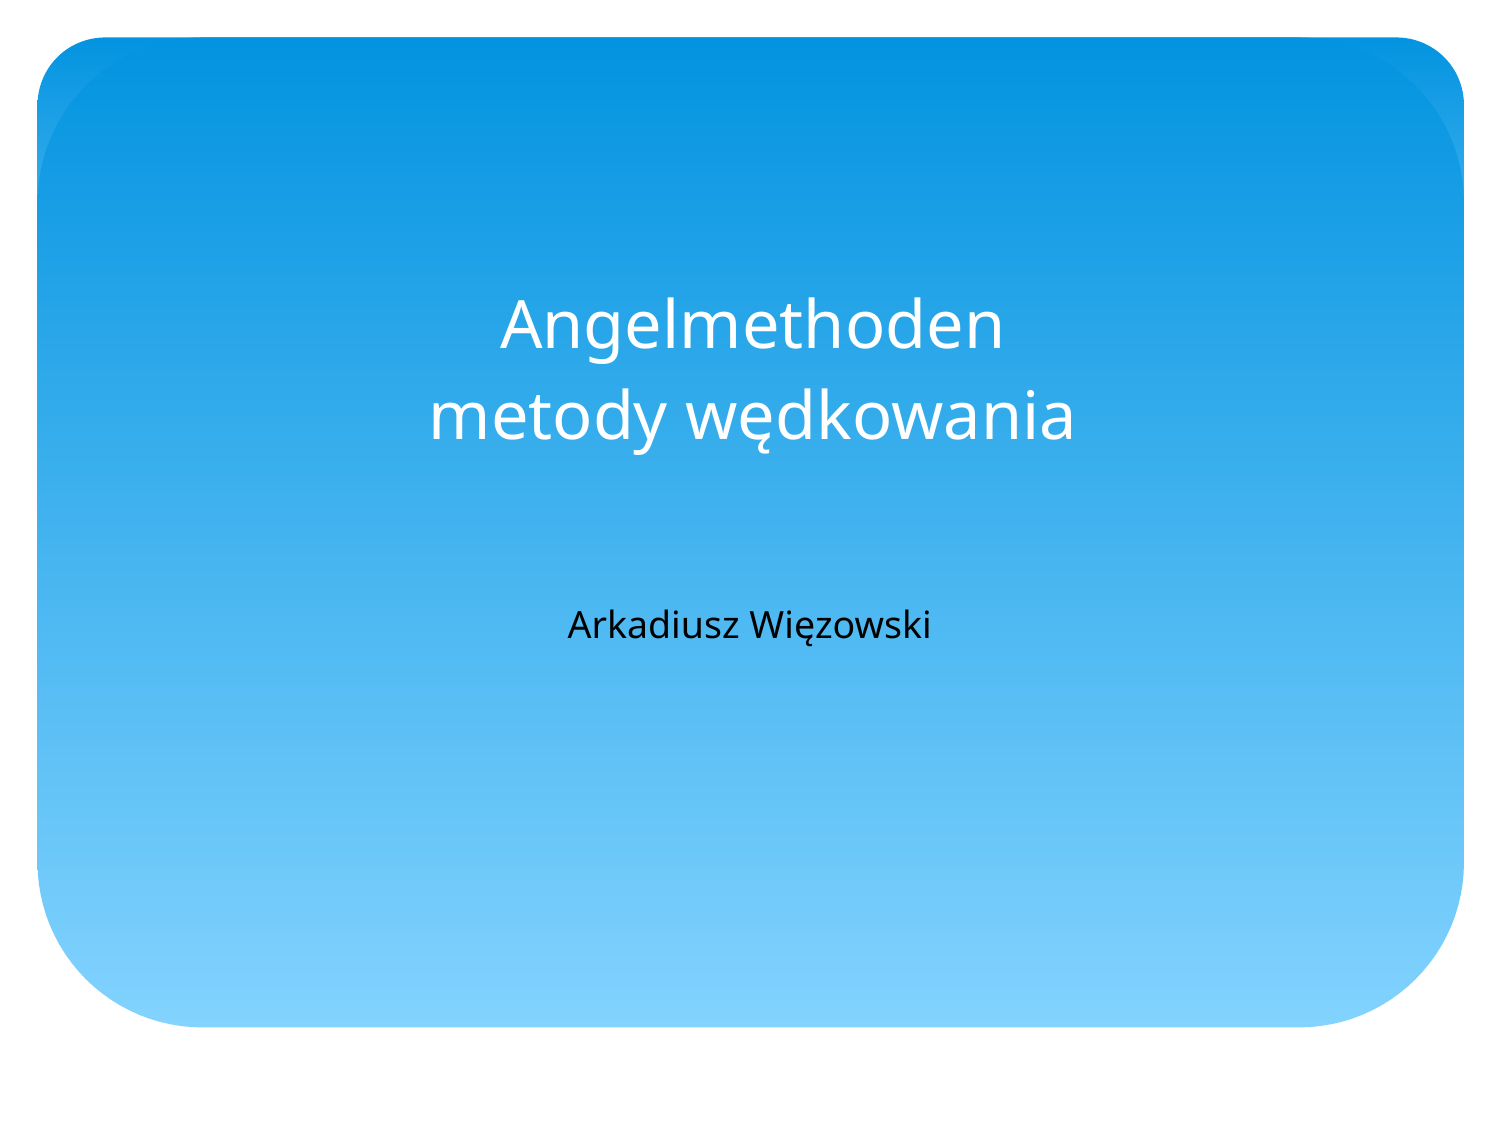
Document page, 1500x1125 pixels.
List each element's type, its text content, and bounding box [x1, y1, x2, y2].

text_box Arkadiusz Więzowski [224, 583, 1275, 825]
title Angelmethoden metody wędkowania [59, 262, 1447, 555]
